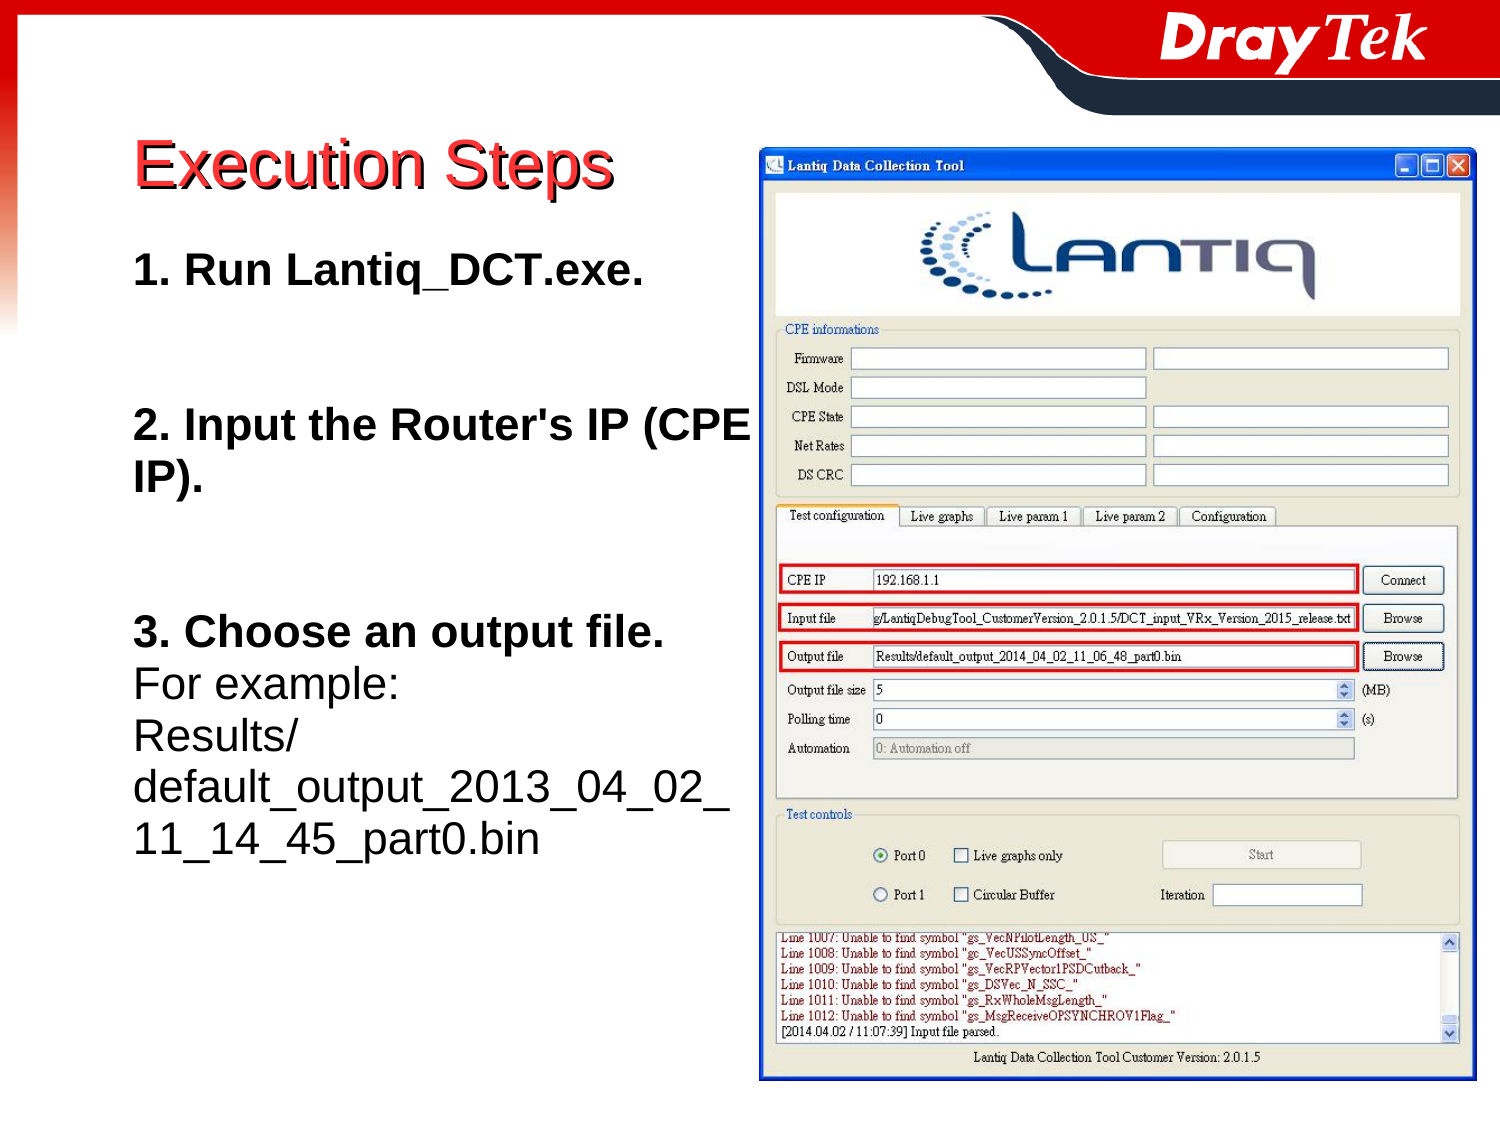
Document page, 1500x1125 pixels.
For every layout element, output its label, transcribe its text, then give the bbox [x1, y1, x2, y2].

text_box 1. Run Lantiq_DCT.exe. 2. Input the Router's IP (CPE IP). 3. Choose an output file. For example: Results/default_output_2013_04_02_11_14_45_part0.bin [118, 236, 759, 838]
picture [0, 0, 1500, 1125]
text_box Execution Steps [118, 118, 1252, 208]
